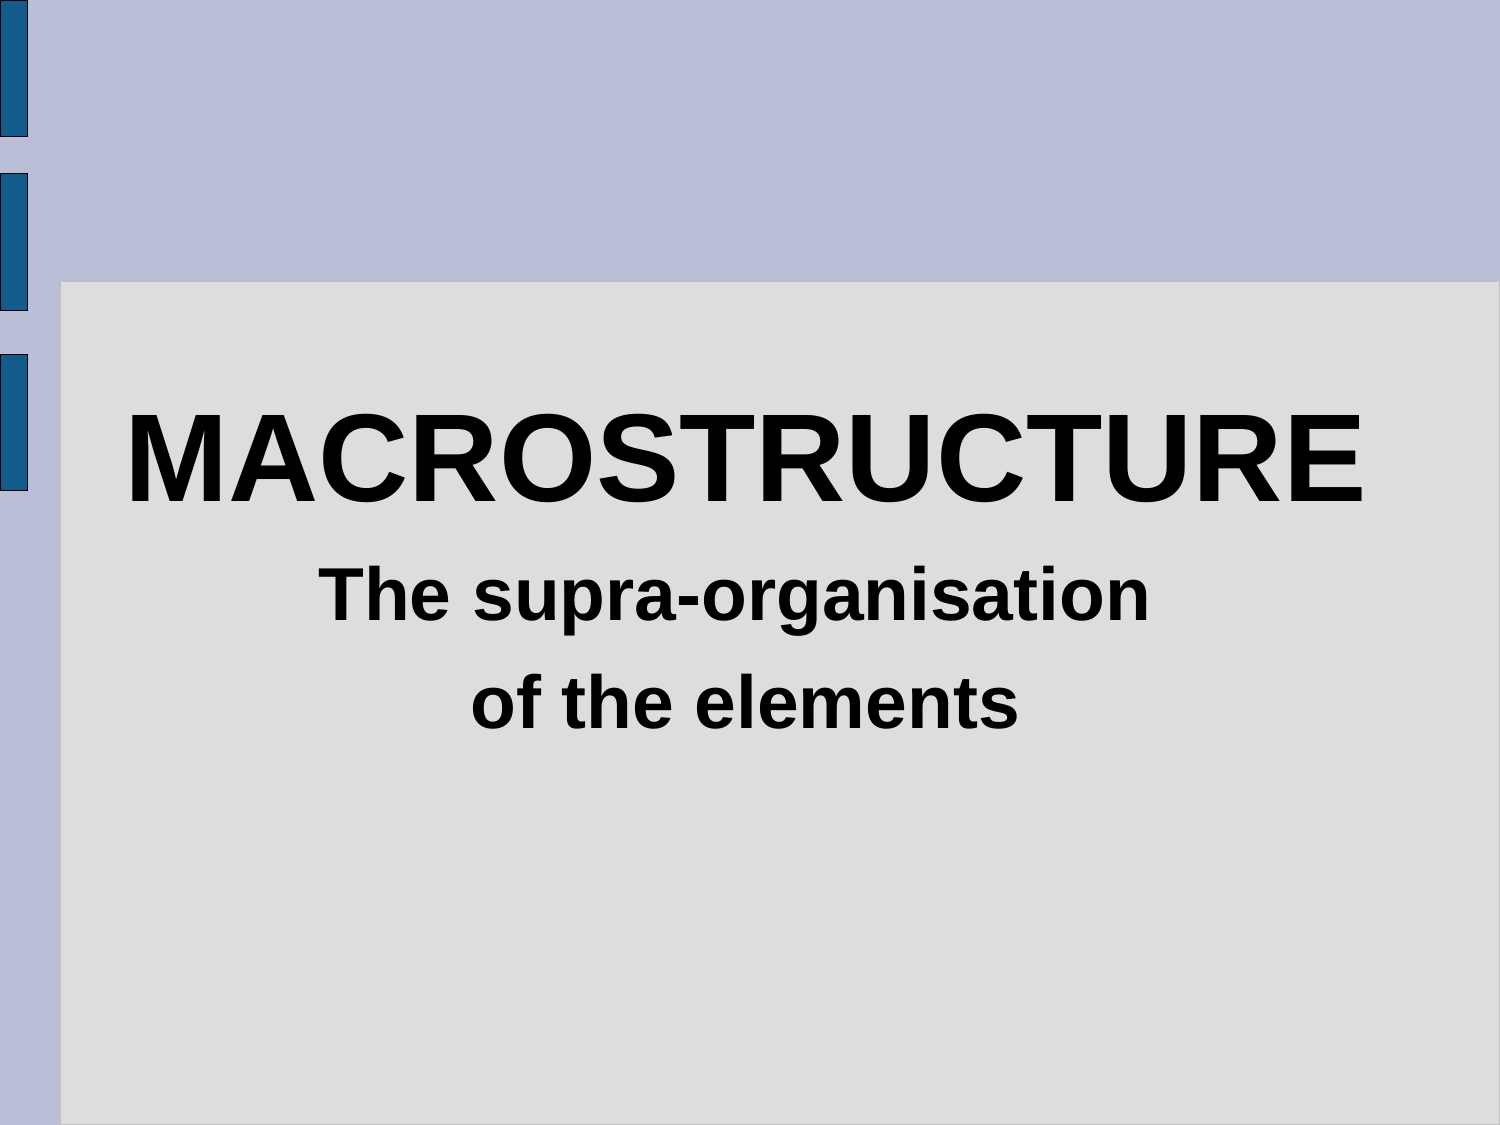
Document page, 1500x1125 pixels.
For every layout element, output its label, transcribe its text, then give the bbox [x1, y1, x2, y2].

list MACROSTRUCTURE The supra-organisation of the elements [70, 187, 1421, 931]
